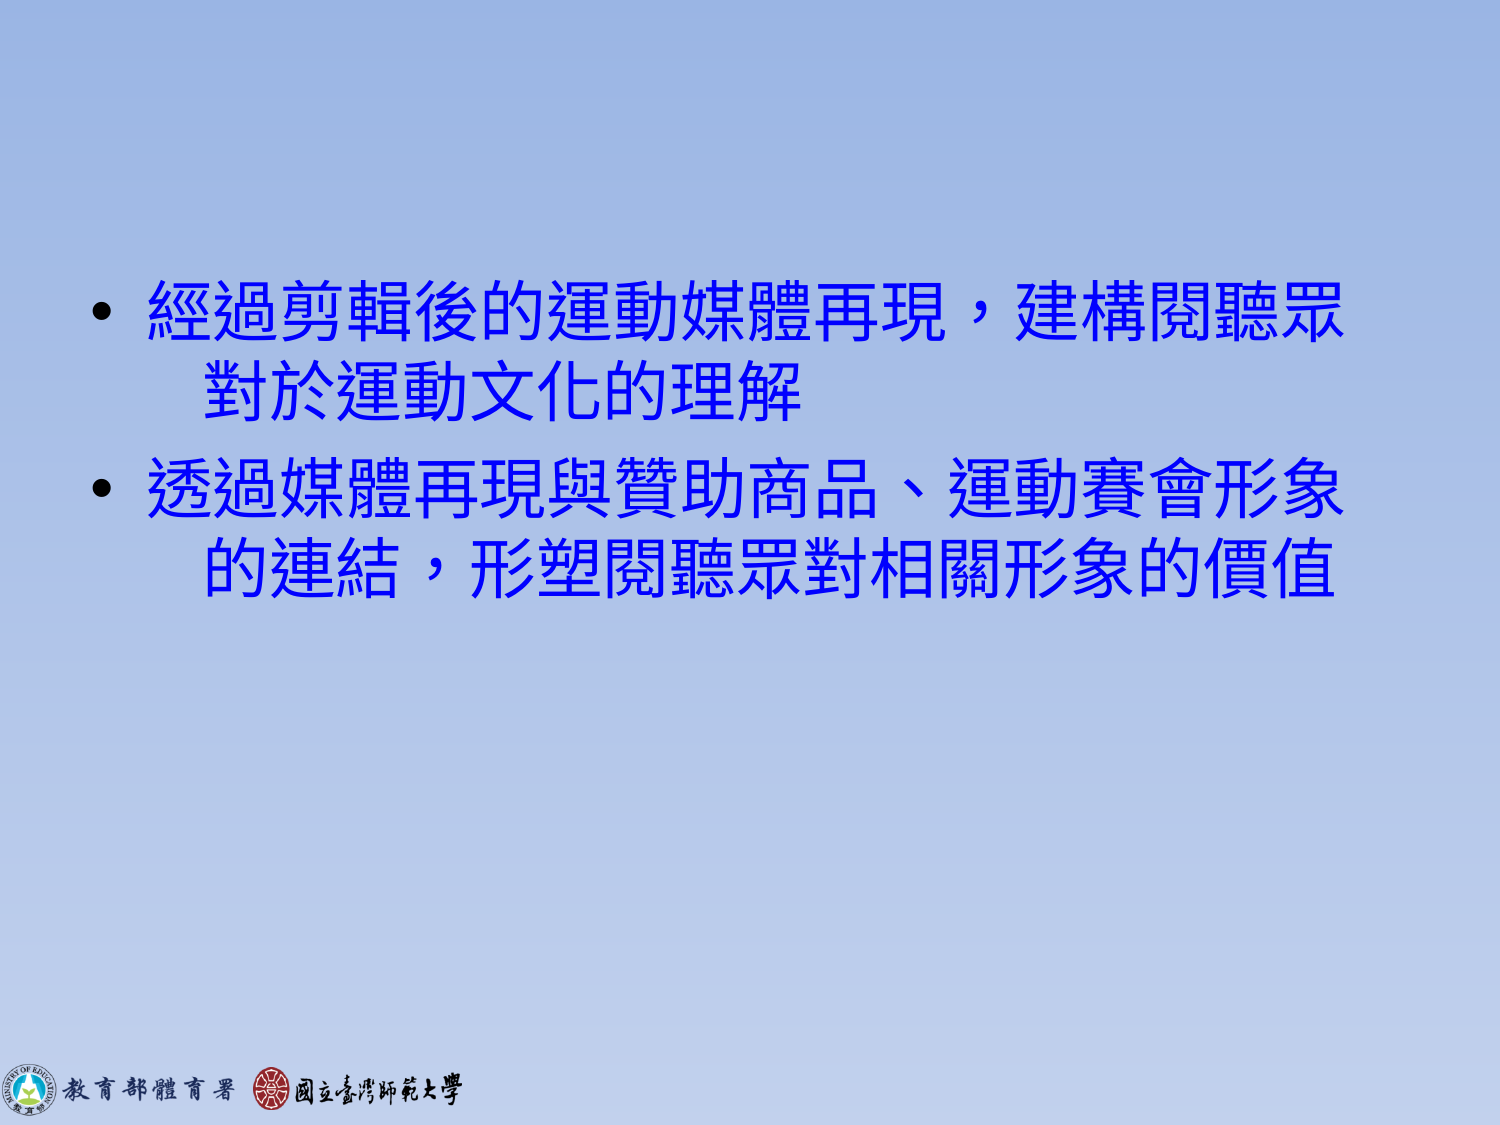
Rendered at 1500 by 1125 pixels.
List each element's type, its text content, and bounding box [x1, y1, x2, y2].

list 經過剪輯後的運動媒體再現，建構閱聽眾對於運動文化的理解 透過媒體再現與贊助商品、運動賽會形象的連結，形塑閱聽眾對相關形象的價值 [75, 262, 1426, 1005]
